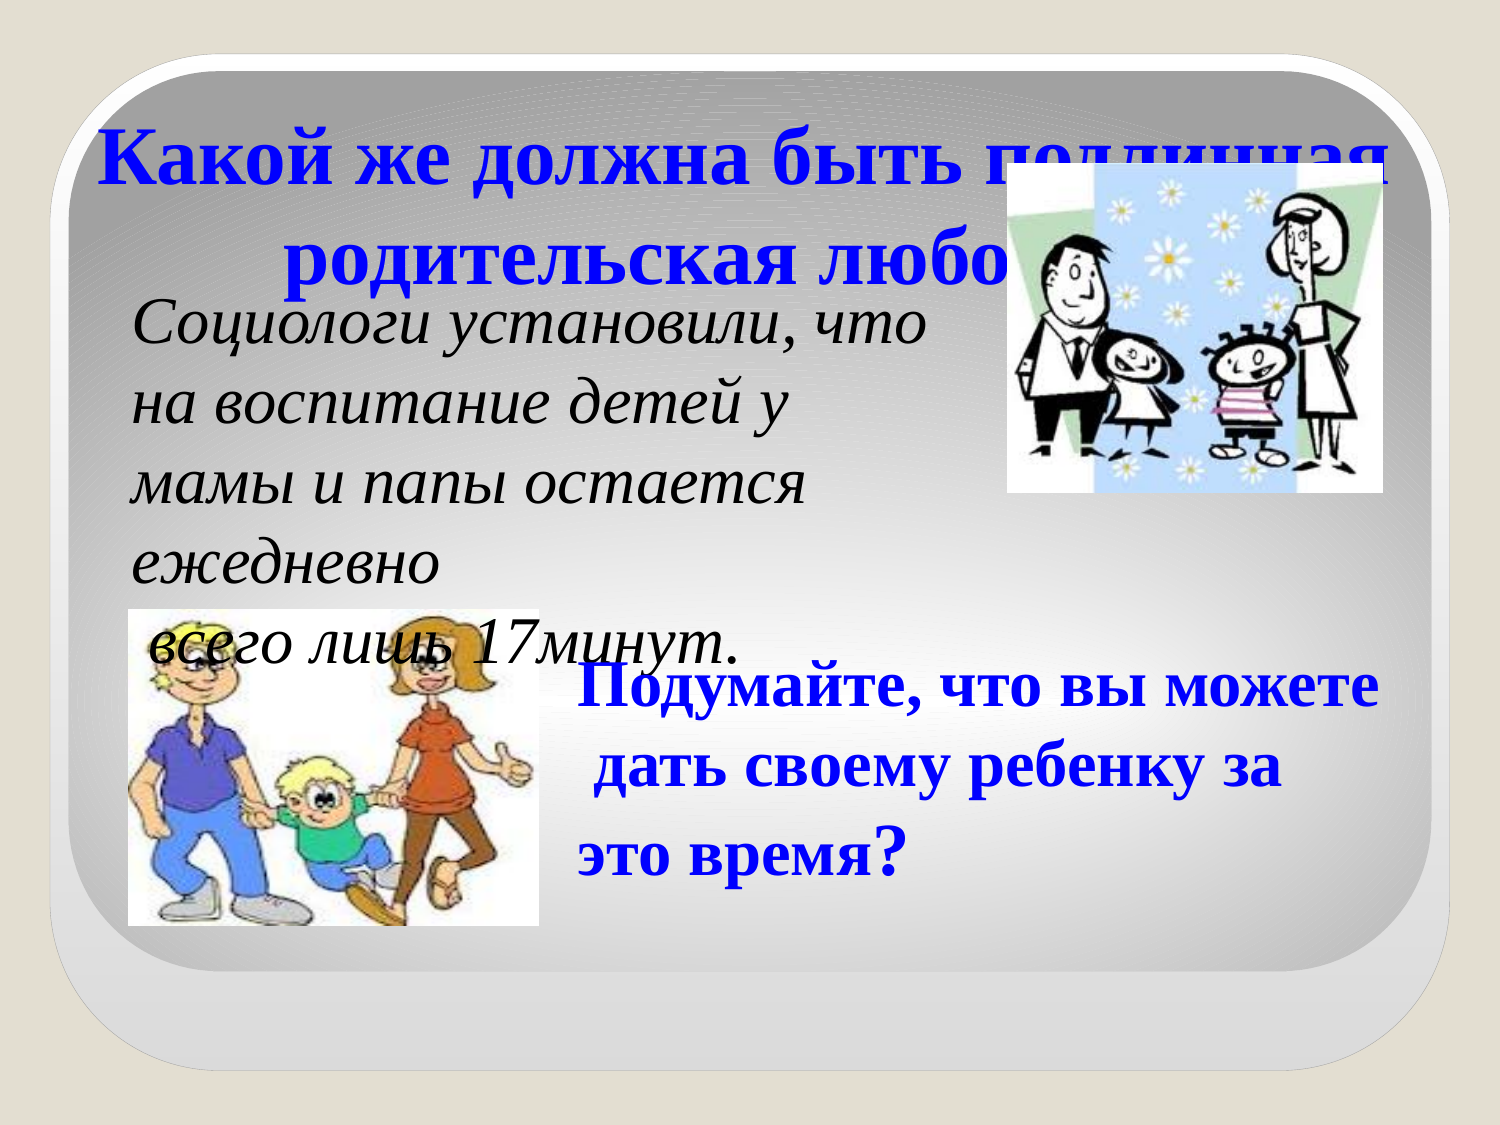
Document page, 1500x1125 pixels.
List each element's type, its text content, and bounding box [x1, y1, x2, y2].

text_box Социологи установили, что на воспитание детей у мамы и папы остается ежедневно всего лишь 17минут. [117, 269, 985, 765]
text_box Подумайте, что вы можете дать своему ребенку за это время? [562, 632, 1407, 898]
picture [128, 765, 539, 926]
title Какой же должна быть подлинная родительская любовь? [82, 93, 1425, 399]
picture [1007, 163, 1383, 493]
